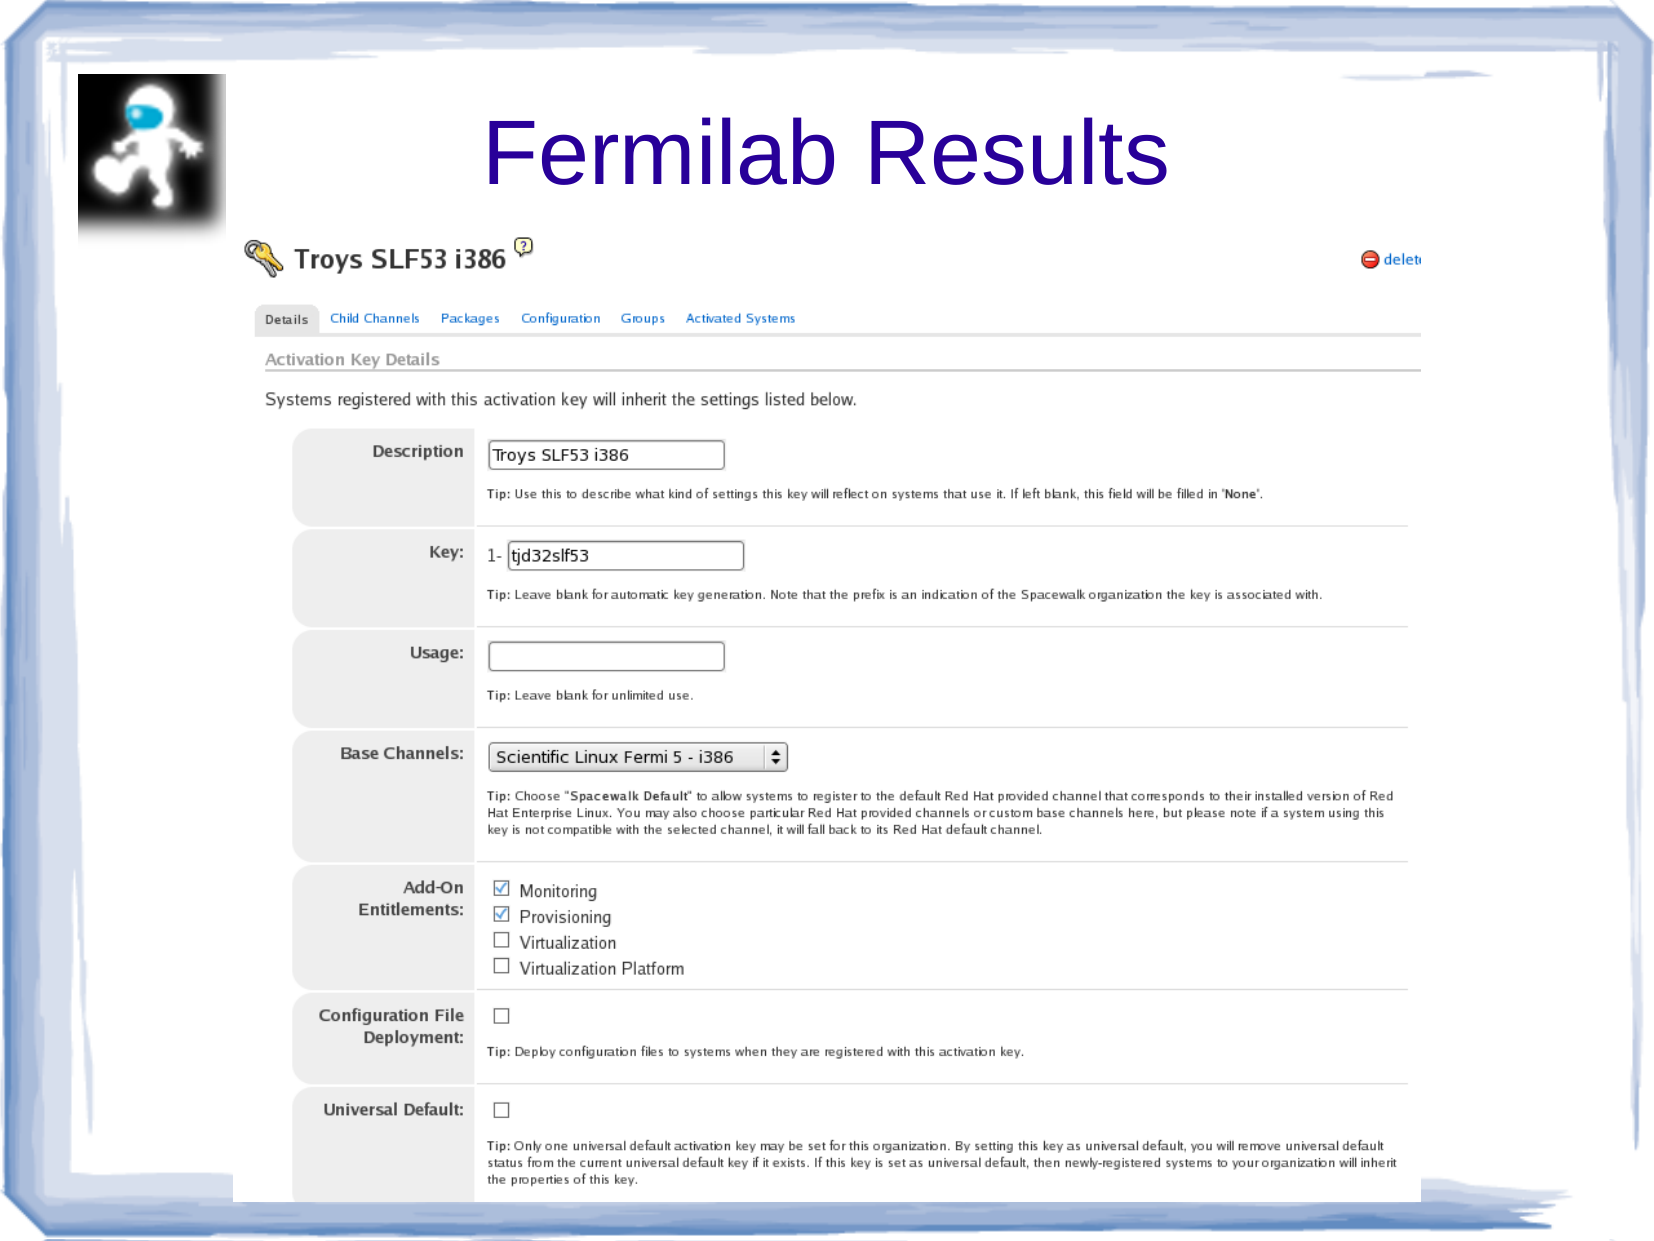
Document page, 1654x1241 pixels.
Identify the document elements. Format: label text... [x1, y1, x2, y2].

title Fermilab Results [82, 49, 1571, 257]
picture [0, 0, 1654, 1241]
